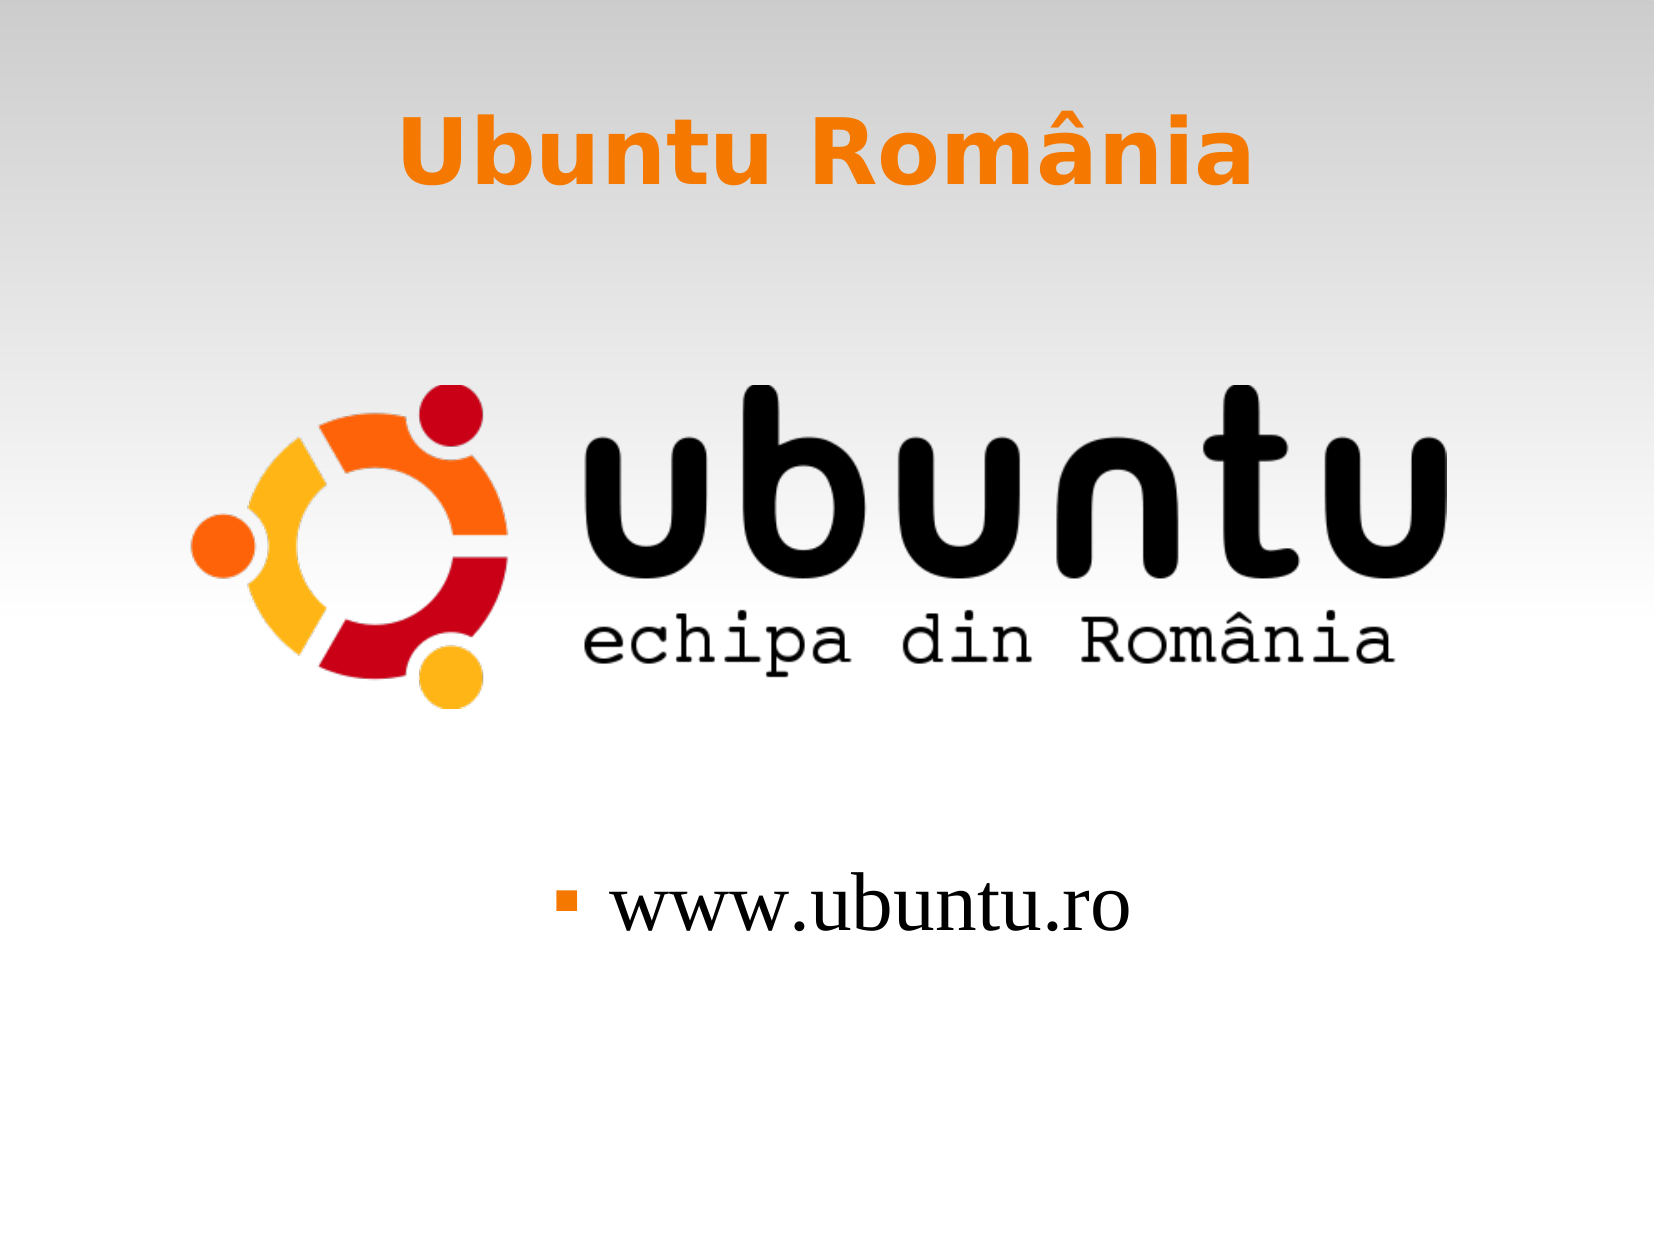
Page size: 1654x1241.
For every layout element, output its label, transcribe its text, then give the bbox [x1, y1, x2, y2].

title Ubuntu România [82, 56, 1571, 250]
list www.ubuntu.ro [82, 856, 1571, 1094]
picture [173, 385, 1447, 709]
